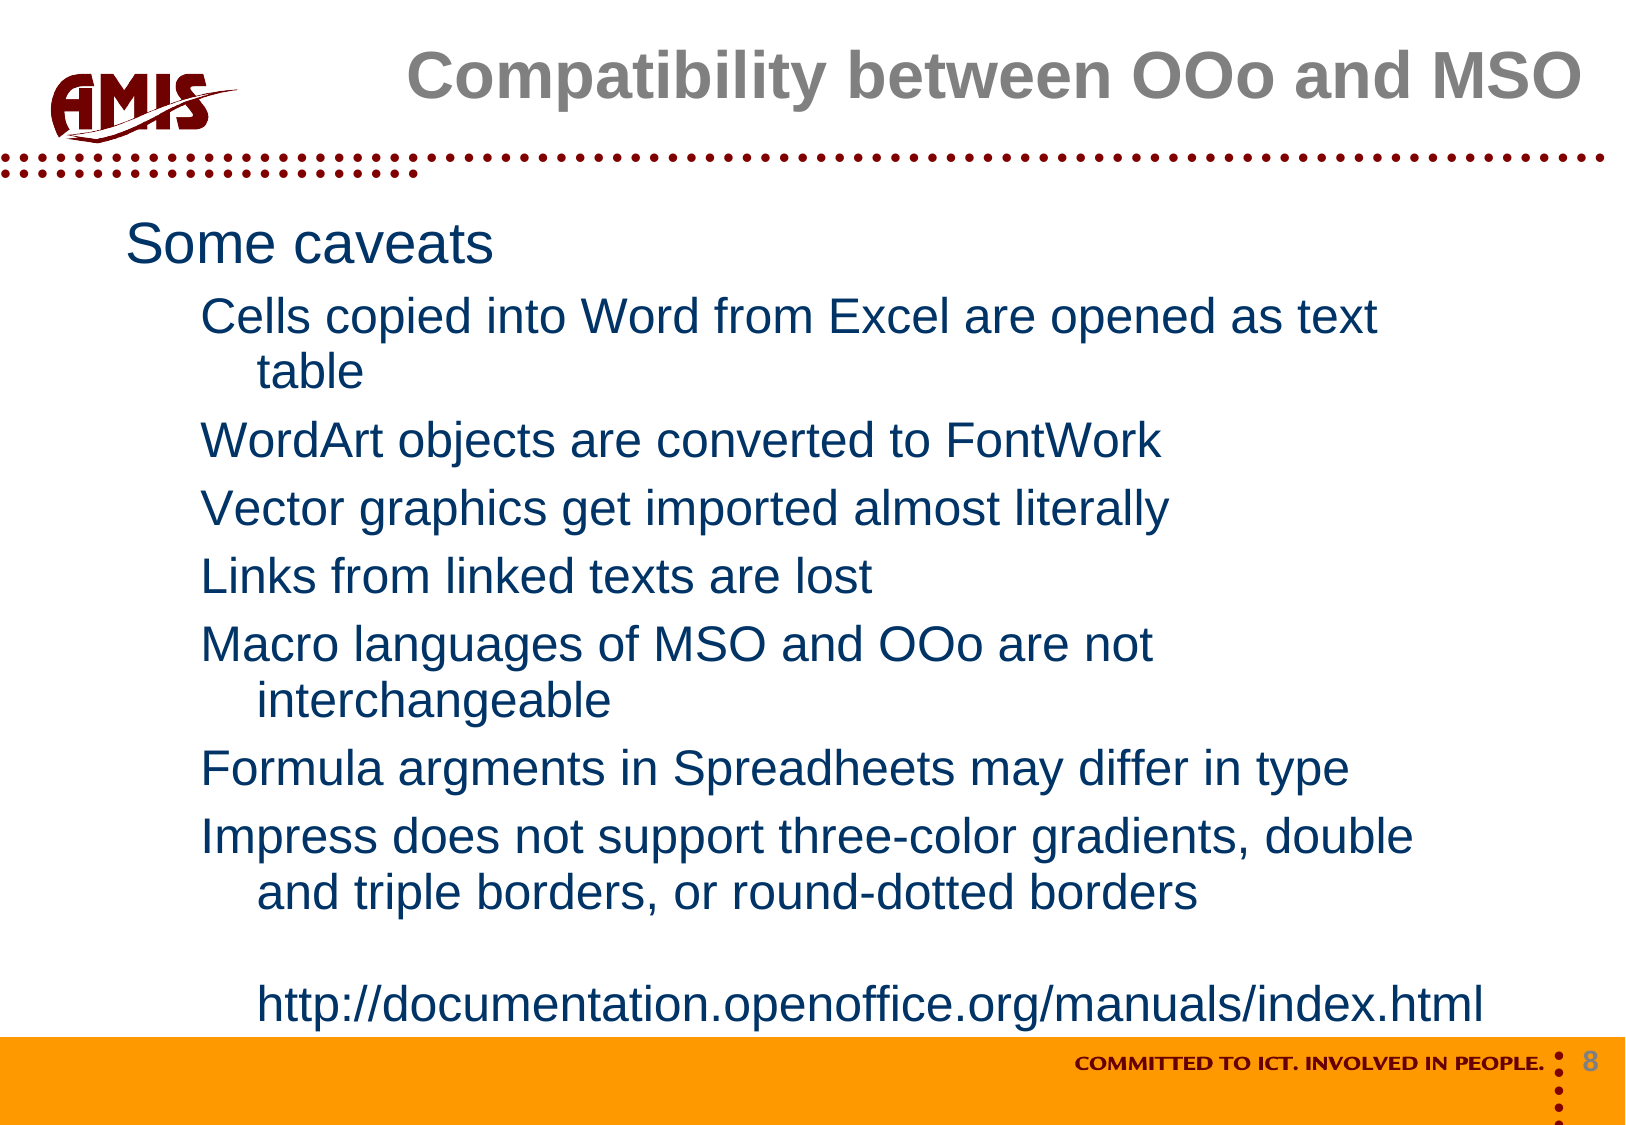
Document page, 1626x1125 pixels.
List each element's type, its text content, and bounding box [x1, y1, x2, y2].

picture [50, 73, 238, 144]
title Compatibility between OOo and MSO [262, 27, 1585, 123]
picture [1074, 1055, 1544, 1071]
list Some caveats Cells copied into Word from Excel are opened as text table WordArt objects are converted to FontWork Vector graphics get imported almost literally Links from linked texts are lost Macro languages of MSO and OOo are not interchangeable Formula argments in Spreadheets may differ in type Impress does not support three-color gradients, double and triple borders, or round-dotted borders http://documentation.openoffice.org/manuals/index.html [124, 210, 1500, 1061]
